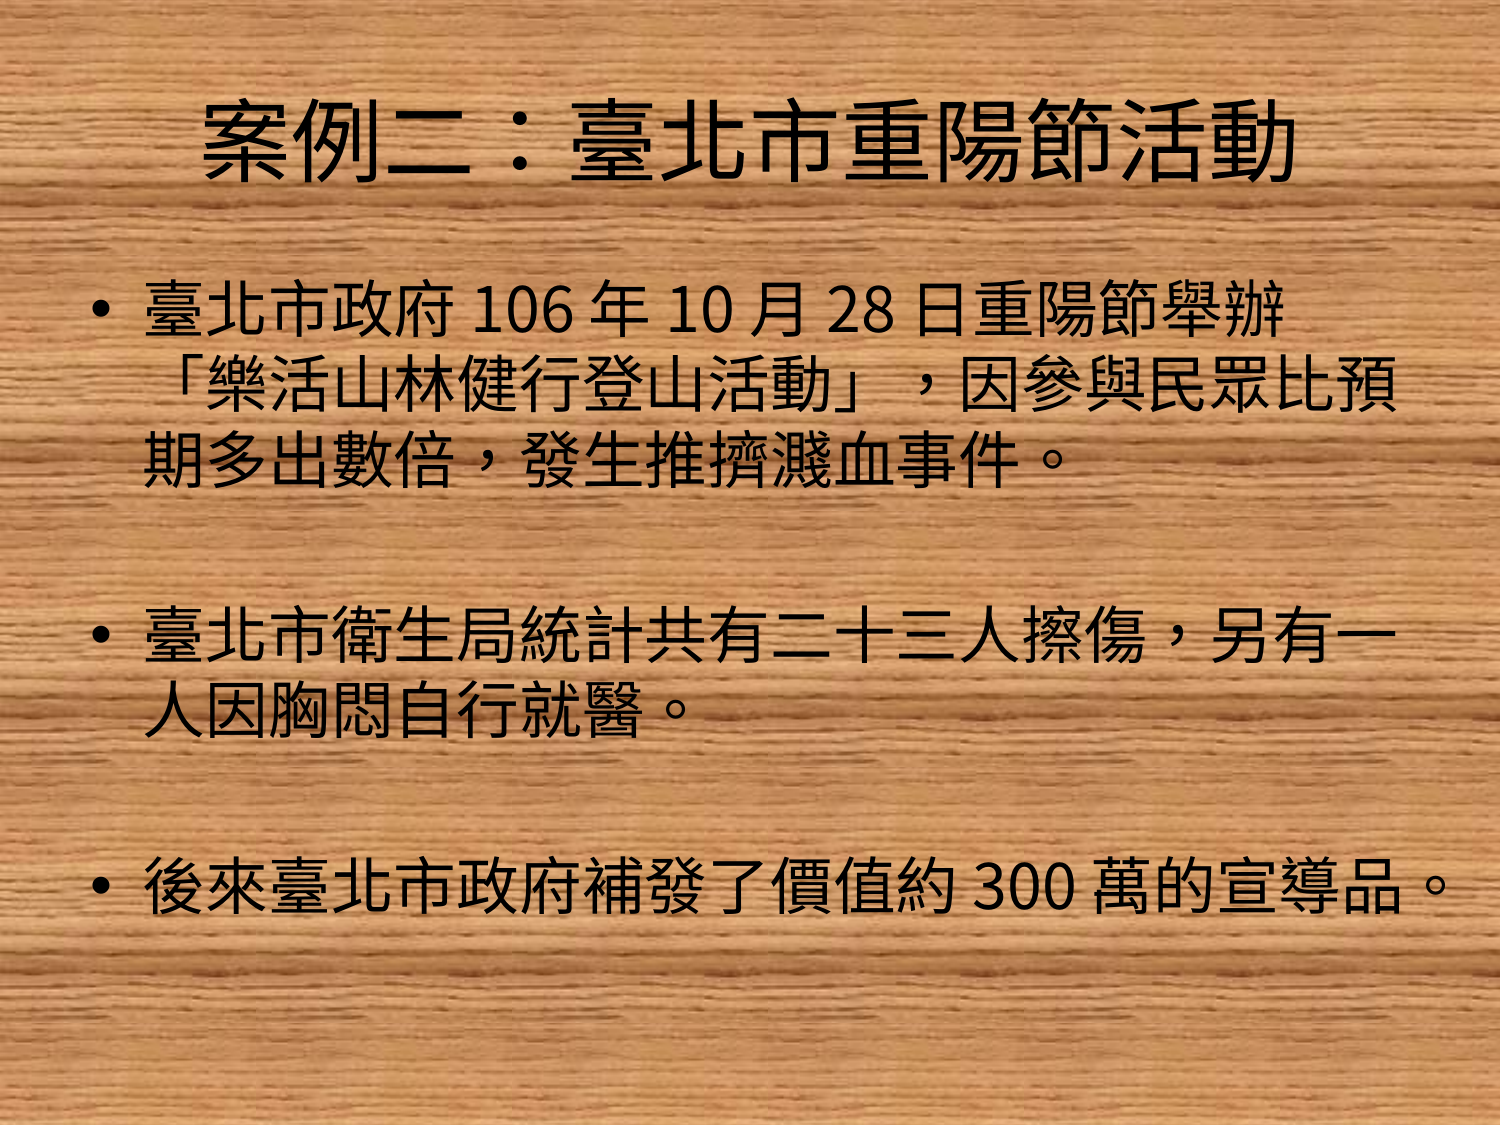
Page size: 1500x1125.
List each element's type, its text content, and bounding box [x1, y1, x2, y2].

list 臺北市政府106年10月28日重陽節舉辦「樂活山林健行登山活動」，因參與民眾比預期多出數倍，發生推擠濺血事件。 臺北市衛生局統計共有二十三人擦傷，另有一人因胸悶自行就醫。 後來臺北市政府補發了價值約300萬的宣導品。 [75, 262, 1425, 1005]
picture [0, 0, 1500, 1125]
title 案例二：臺北市重陽節活動 [75, 45, 1425, 233]
